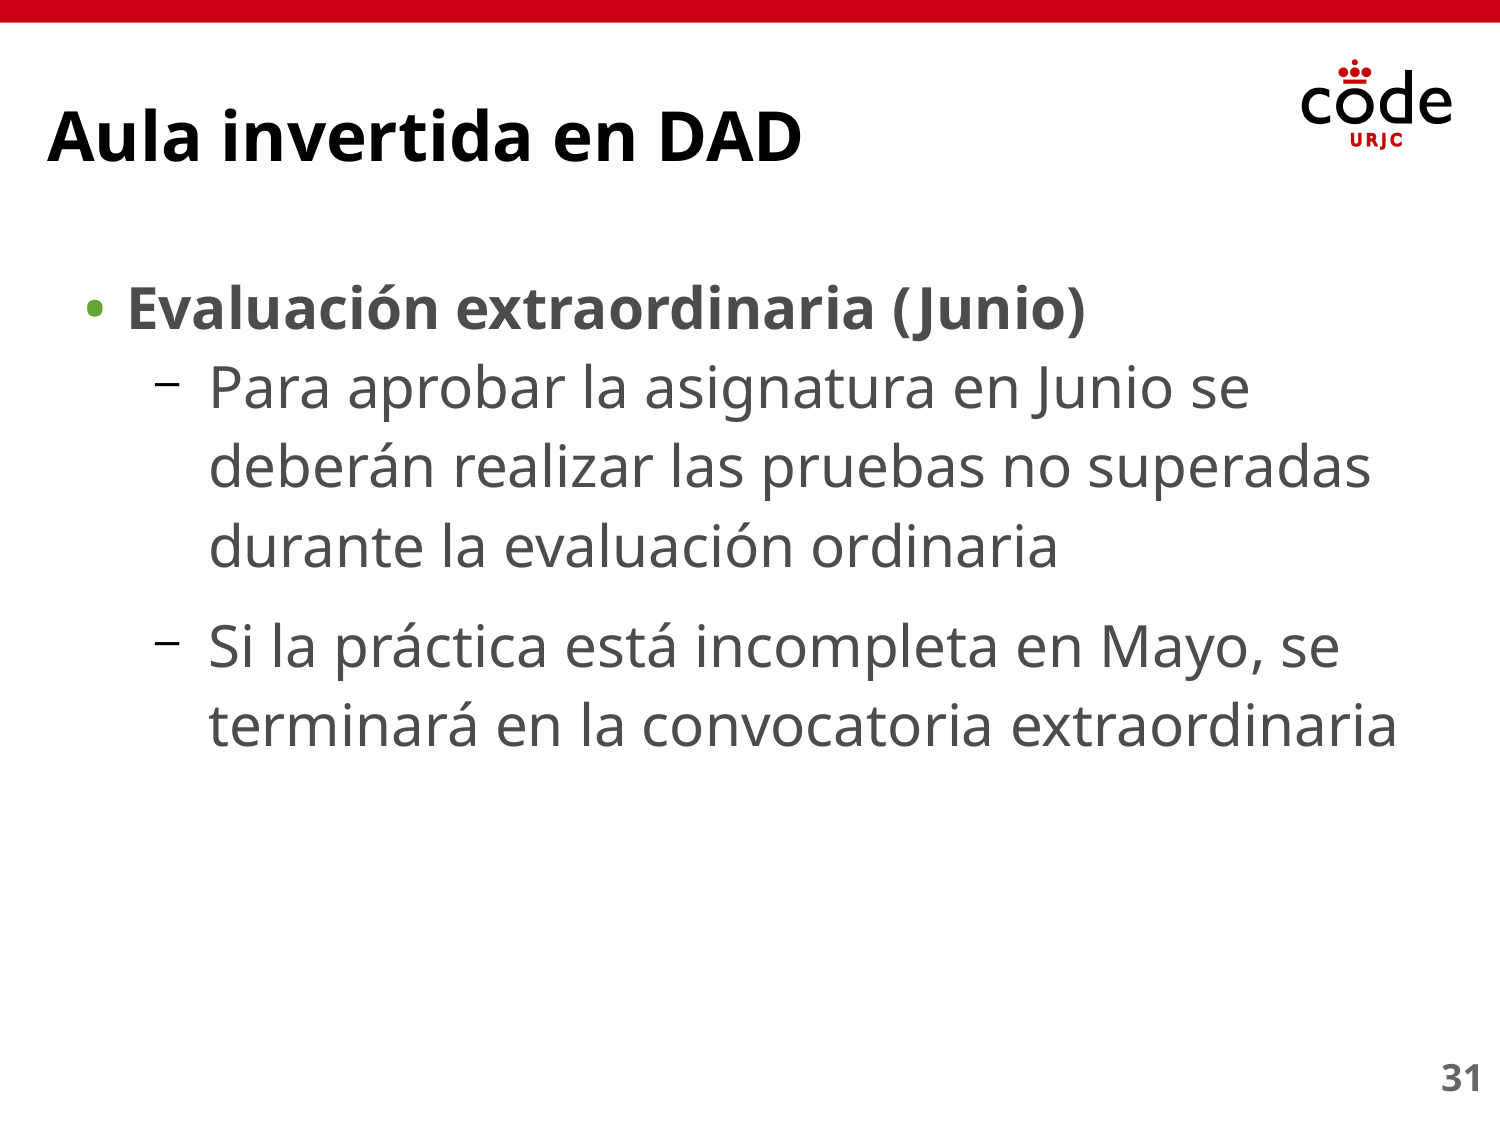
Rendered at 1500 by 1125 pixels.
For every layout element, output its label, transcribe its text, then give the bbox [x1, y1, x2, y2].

list Evaluación extraordinaria (Junio) Para aprobar la asignatura en Junio se deberán realizar las pruebas no superadas durante la evaluación ordinaria Si la práctica está incompleta en Mayo, se terminará en la convocatoria extraordinaria [51, 259, 1436, 1013]
title Aula invertida en DAD [32, 79, 1383, 189]
picture [1284, 50, 1468, 161]
